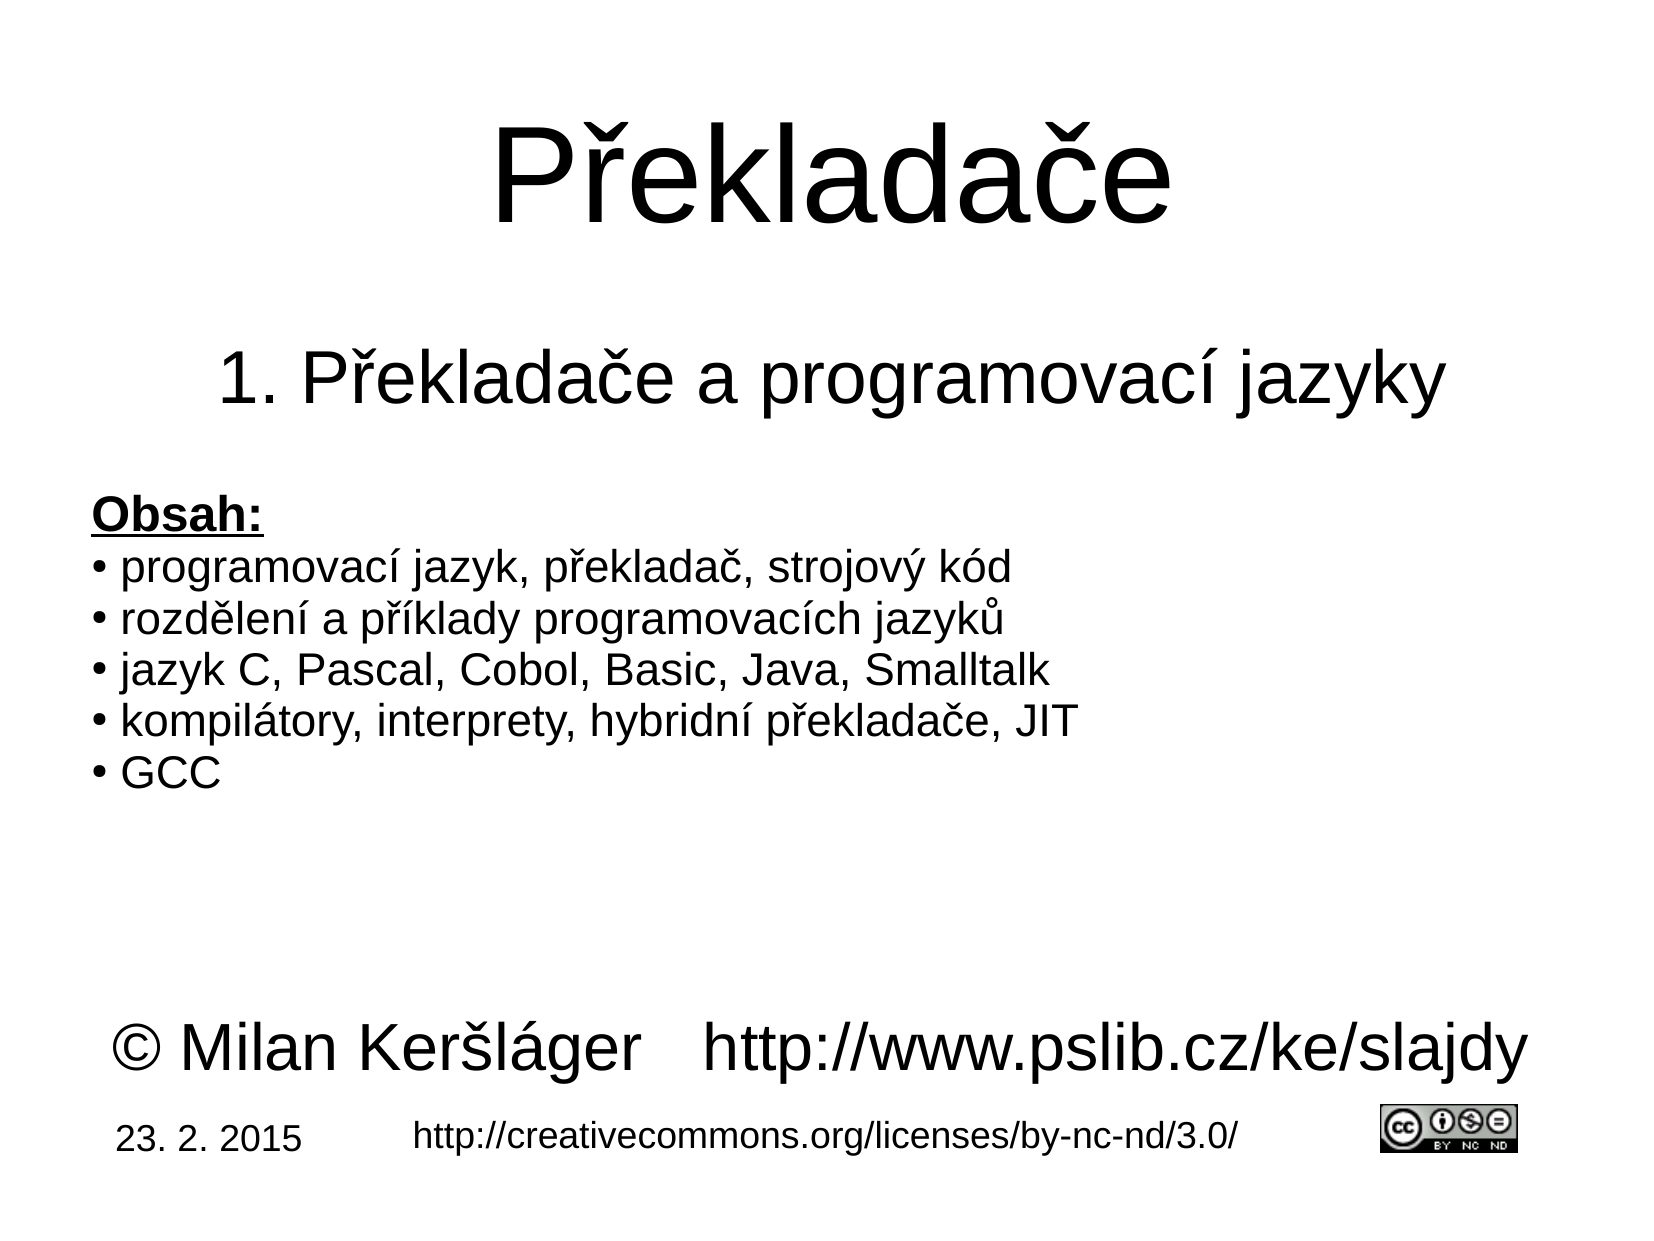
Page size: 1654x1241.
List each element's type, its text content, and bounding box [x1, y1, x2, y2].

text_box Obsah: programovací jazyk, překladač, strojový kód rozdělení a příklady programovacích jazyků jazyk C, Pascal, Cobol, Basic, Java, Smalltalk kompilátory, interprety, hybridní překladače, JIT GCC [76, 478, 1583, 806]
text_box 23. 2. 2015 [100, 1110, 337, 1168]
text_box http://creativecommons.org/licenses/by-nc-nd/3.0/ [339, 1107, 1313, 1165]
list © Milan Keršláger http://www.pslib.cz/ke/slajdy [76, 1009, 1565, 1087]
title Překladače 1. Překladače a programovací jazyky [88, 56, 1577, 461]
picture [1380, 1104, 1518, 1153]
